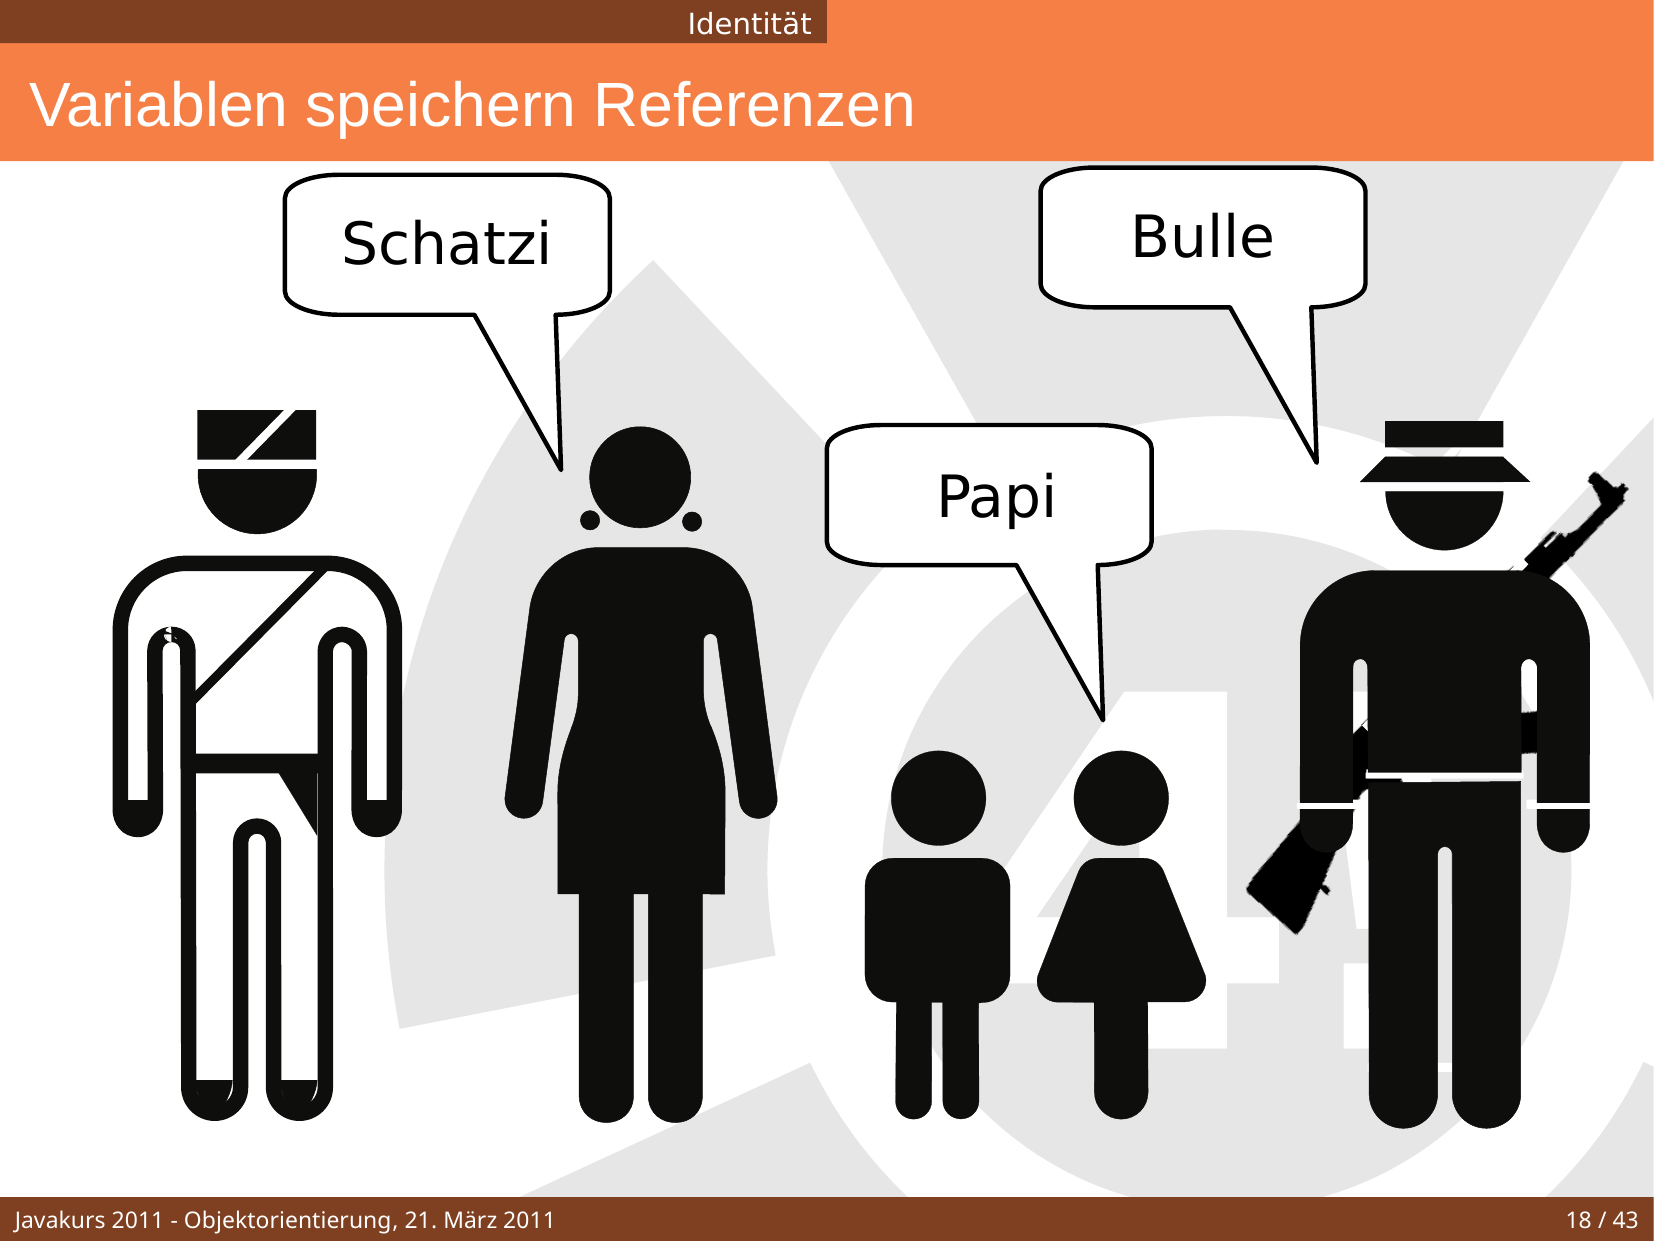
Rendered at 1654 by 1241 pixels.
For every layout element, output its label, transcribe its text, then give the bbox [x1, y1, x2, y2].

text_box [1043, 170, 1363, 451]
text_box [830, 428, 1149, 708]
text_box Identität [29, 0, 827, 50]
text_box Papi [935, 463, 1058, 532]
picture [0, 377, 1654, 1150]
title Variablen speichern Referenzen [29, 67, 1595, 143]
text_box Bulle [1130, 203, 1276, 272]
text_box [288, 177, 607, 458]
text_box Schatzi [341, 210, 554, 279]
